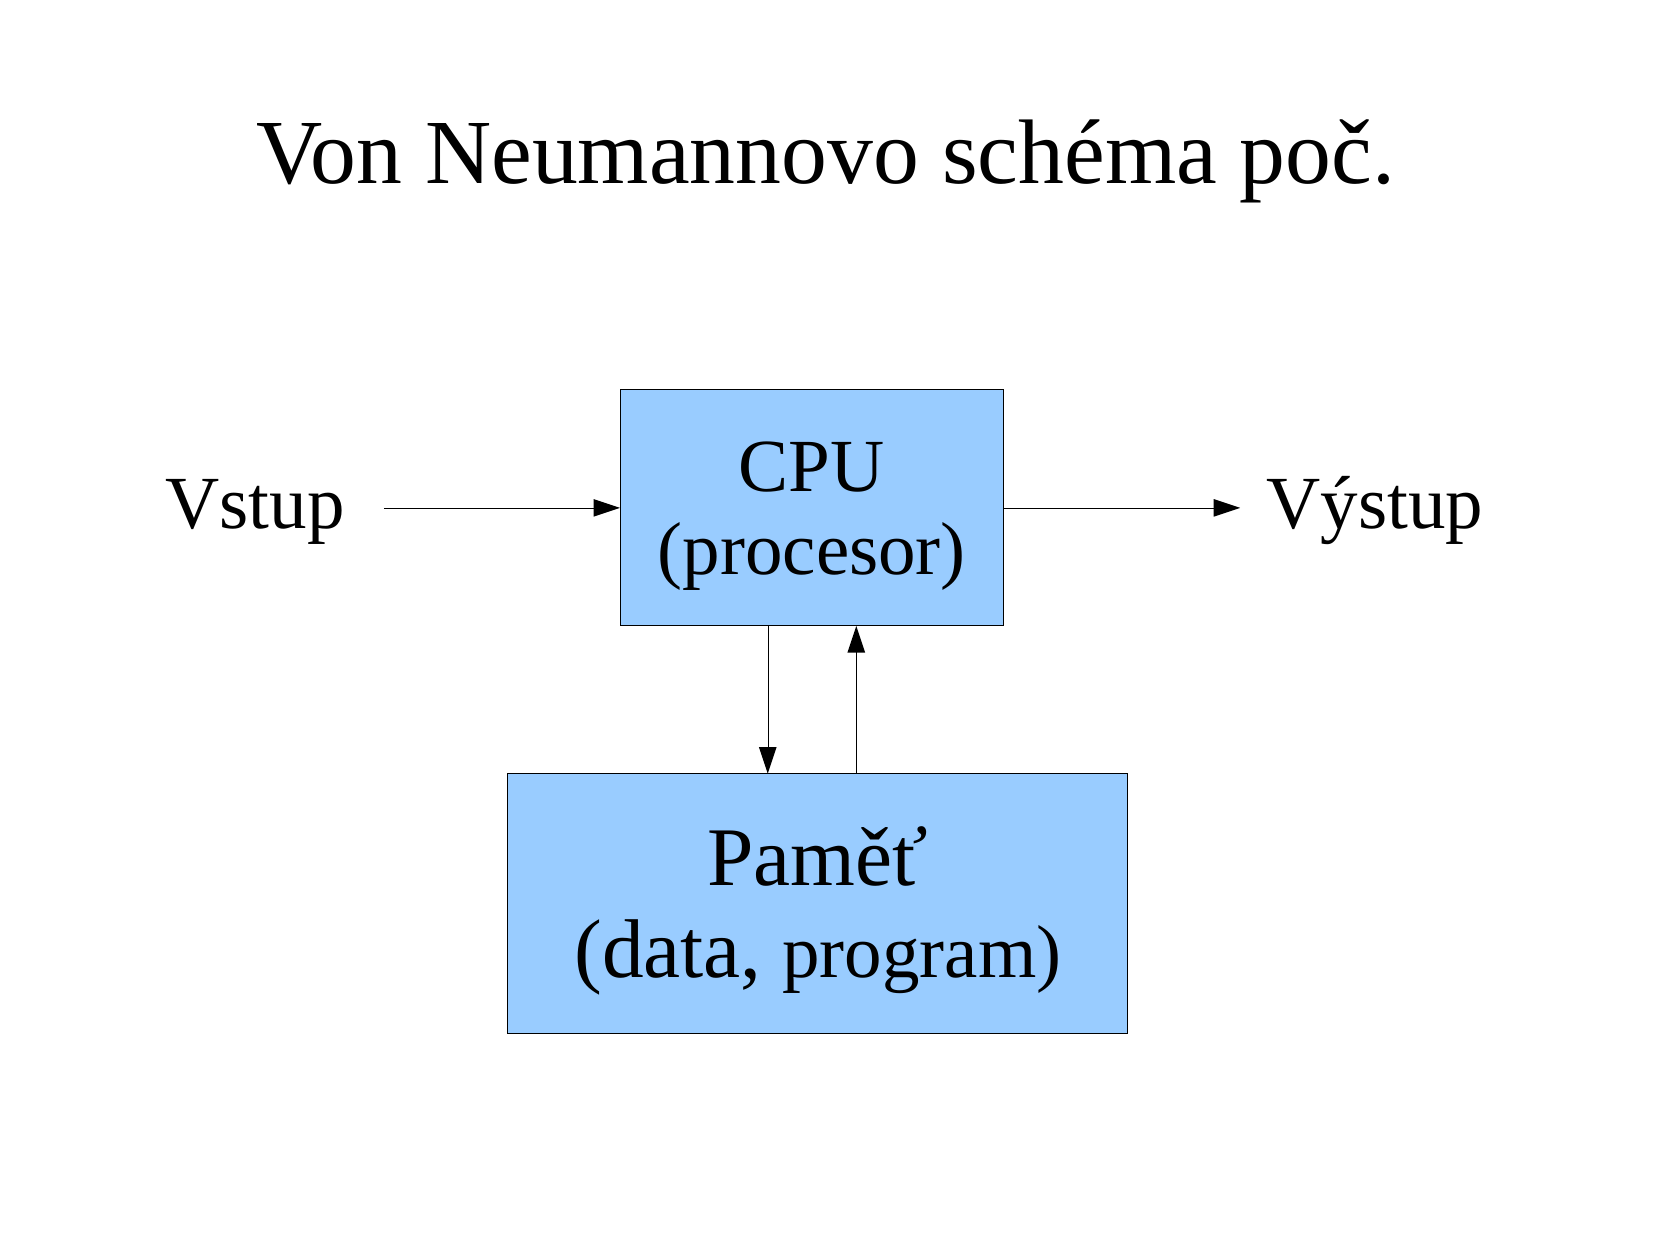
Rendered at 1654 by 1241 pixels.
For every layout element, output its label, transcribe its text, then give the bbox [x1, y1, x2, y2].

text_box Vstup [150, 454, 360, 553]
title Von Neumannovo schéma poč. [82, 56, 1571, 250]
text_box Paměť (data, program) [507, 773, 1128, 1034]
text_box CPU (procesor) [620, 389, 1004, 626]
text_box Výstup [1251, 454, 1499, 553]
